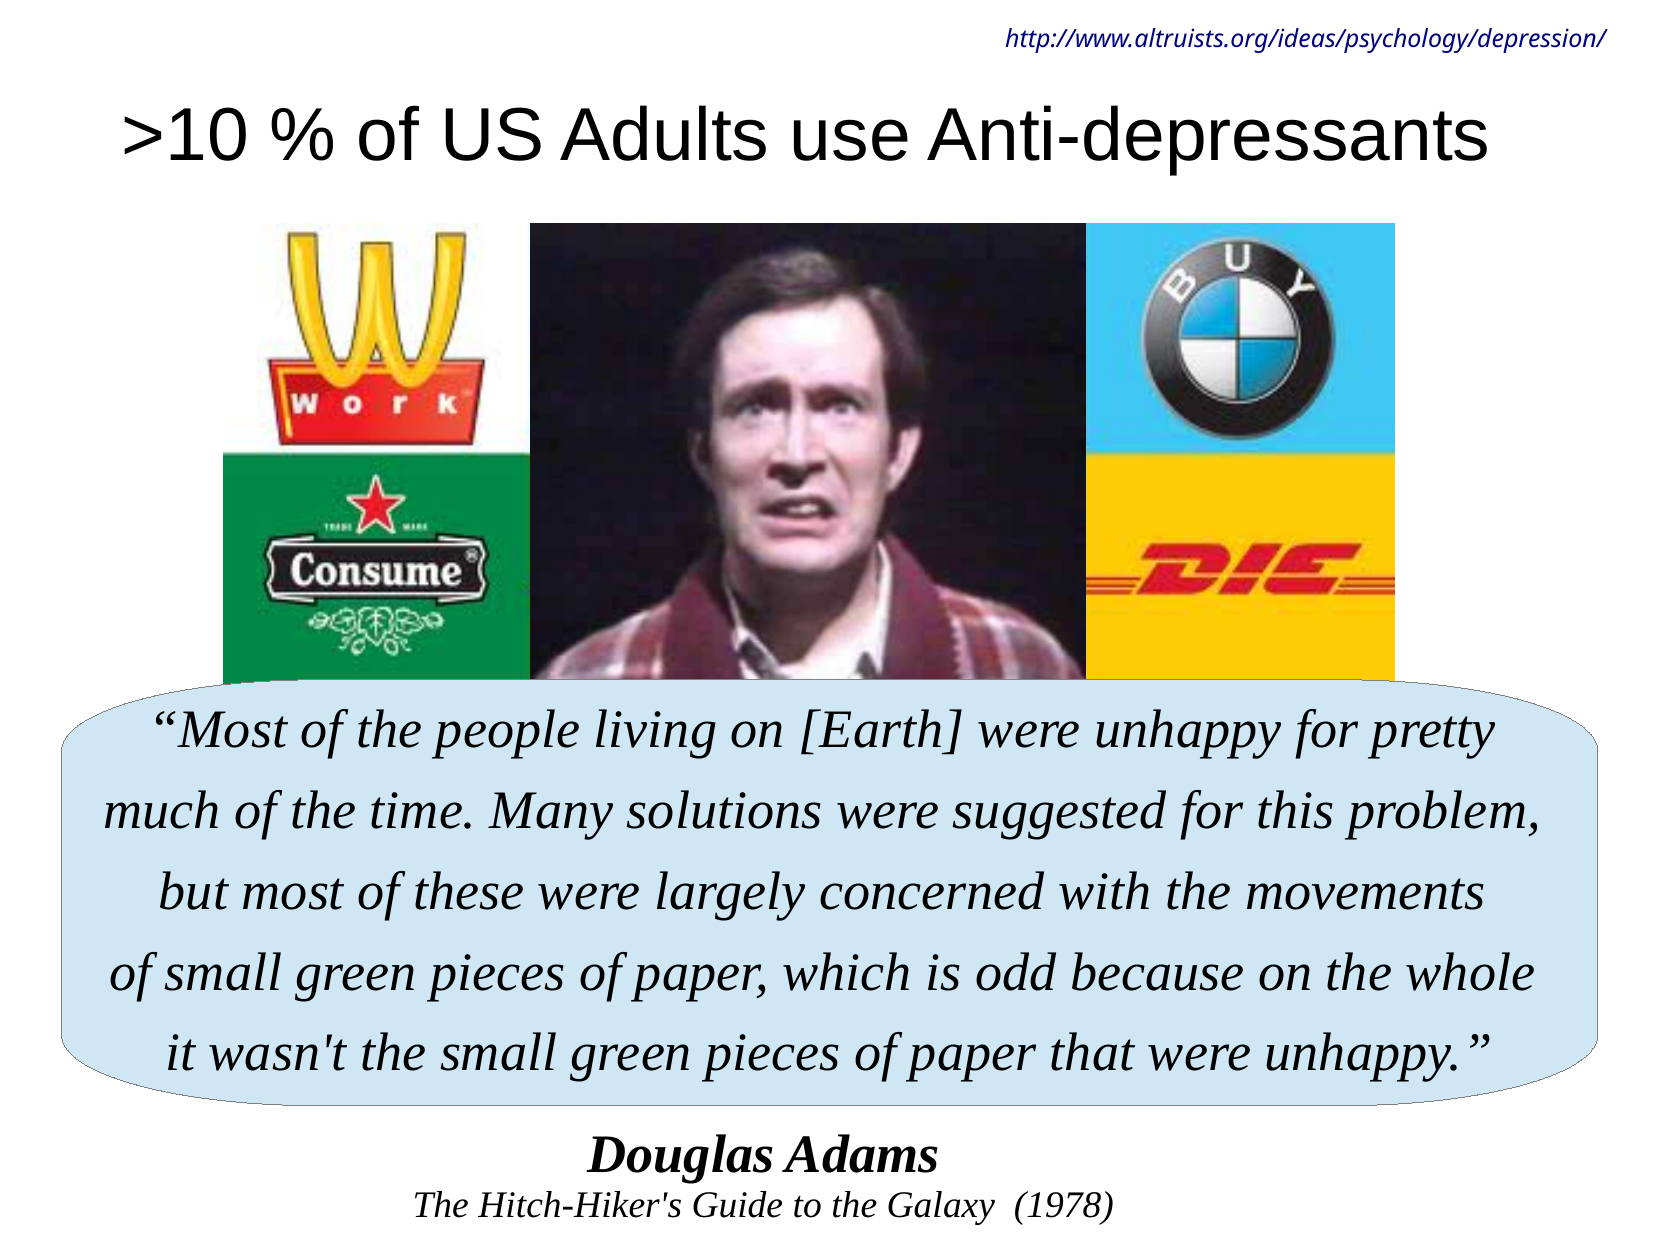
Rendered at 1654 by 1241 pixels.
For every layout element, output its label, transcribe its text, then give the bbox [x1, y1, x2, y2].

text_box >10 % of US Adults use Anti-depressants [81, 88, 1532, 187]
text_box http://www.altruists.org/ideas/psychology/depression/ [872, 20, 1608, 50]
picture [223, 223, 1395, 684]
text_box Douglas Adams The Hitch-Hiker's Guide to the Galaxy (1978) [161, 1116, 1366, 1241]
text_box [51, 1093, 1600, 1241]
text_box “Most of the people living on [Earth] were unhappy for pretty much of the time. Many solutions were suggested for this problem, but most of these were largely concerned with the movements of small green pieces of paper, which is odd because on the whole it wasn't the small green pieces of paper that were unhappy.” [61, 679, 1598, 1106]
